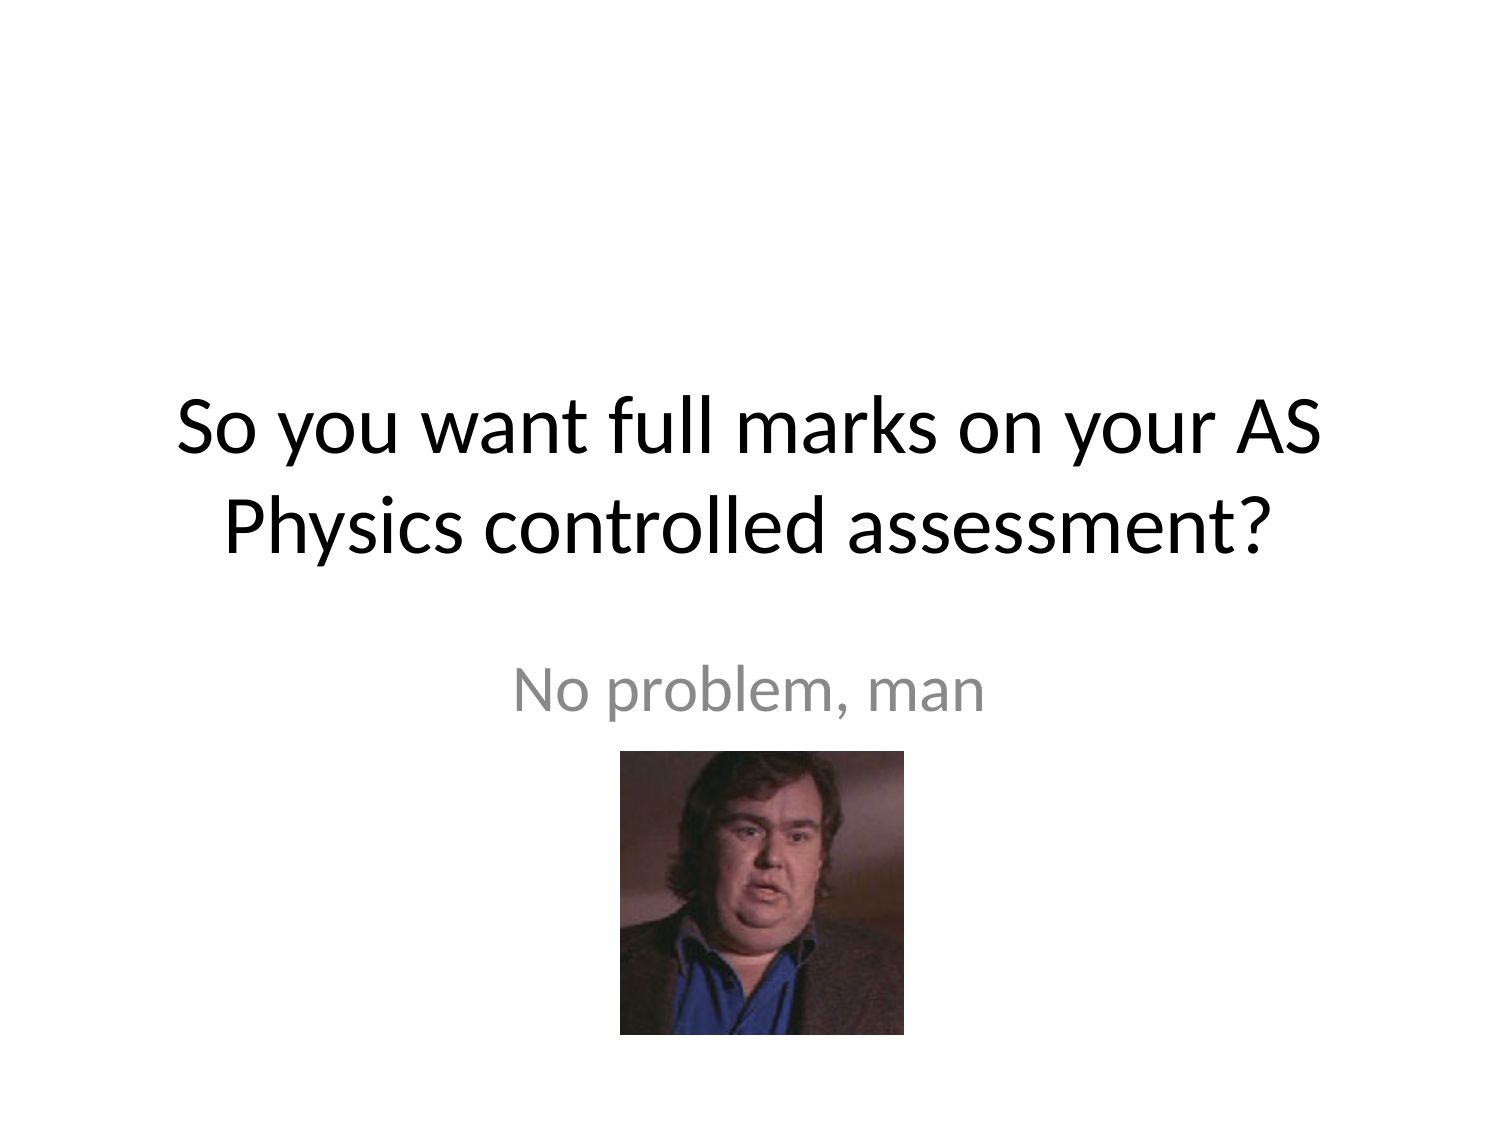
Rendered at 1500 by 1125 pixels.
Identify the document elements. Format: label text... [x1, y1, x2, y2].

subtitle No problem, man [225, 637, 1276, 925]
picture [620, 751, 904, 1036]
title So you want full marks on your AS Physics controlled assessment? [112, 349, 1388, 591]
